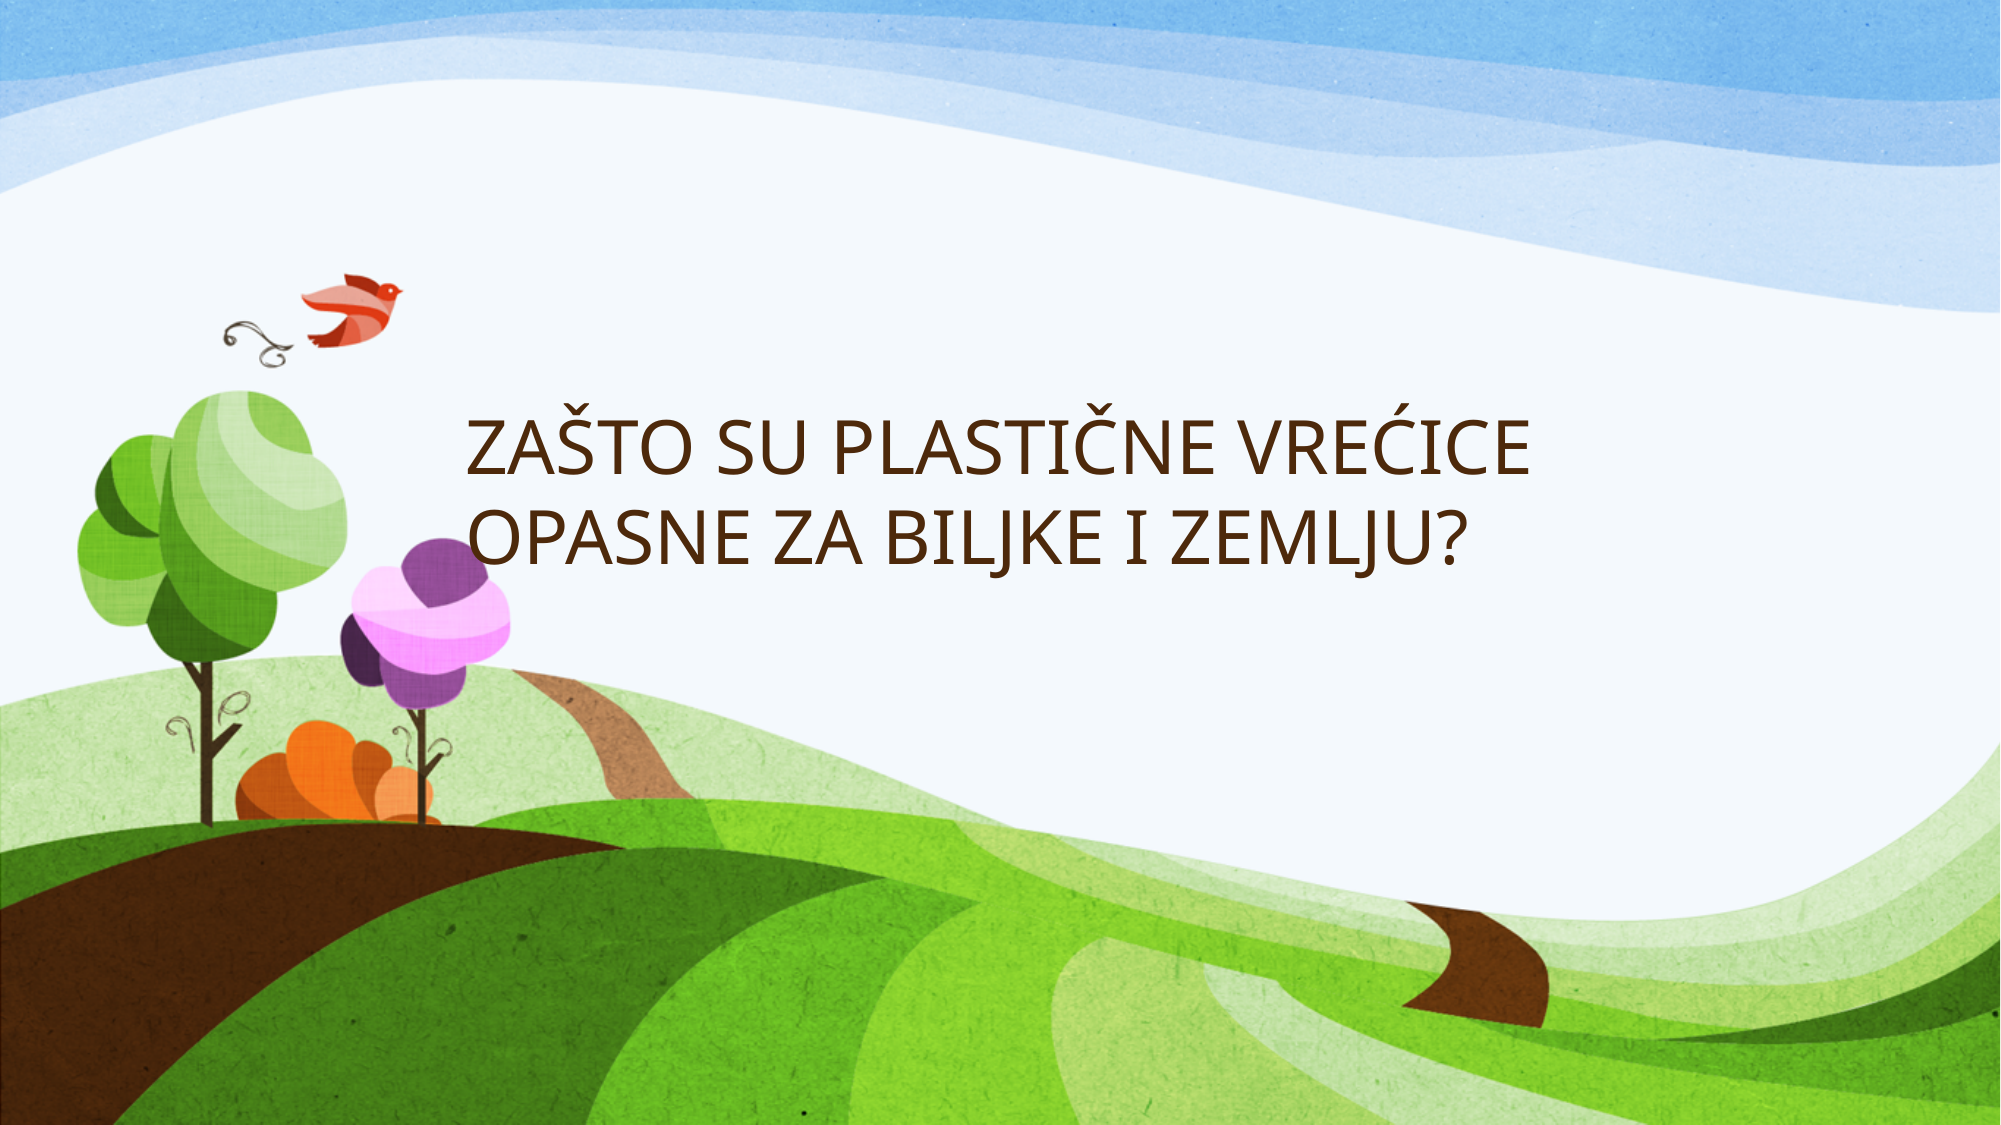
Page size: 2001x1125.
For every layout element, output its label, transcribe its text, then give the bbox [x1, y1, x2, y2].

title ZAŠTO SU PLASTIČNE VREĆICE OPASNE ZA BILJKE I ZEMLJU? [450, 287, 1825, 588]
